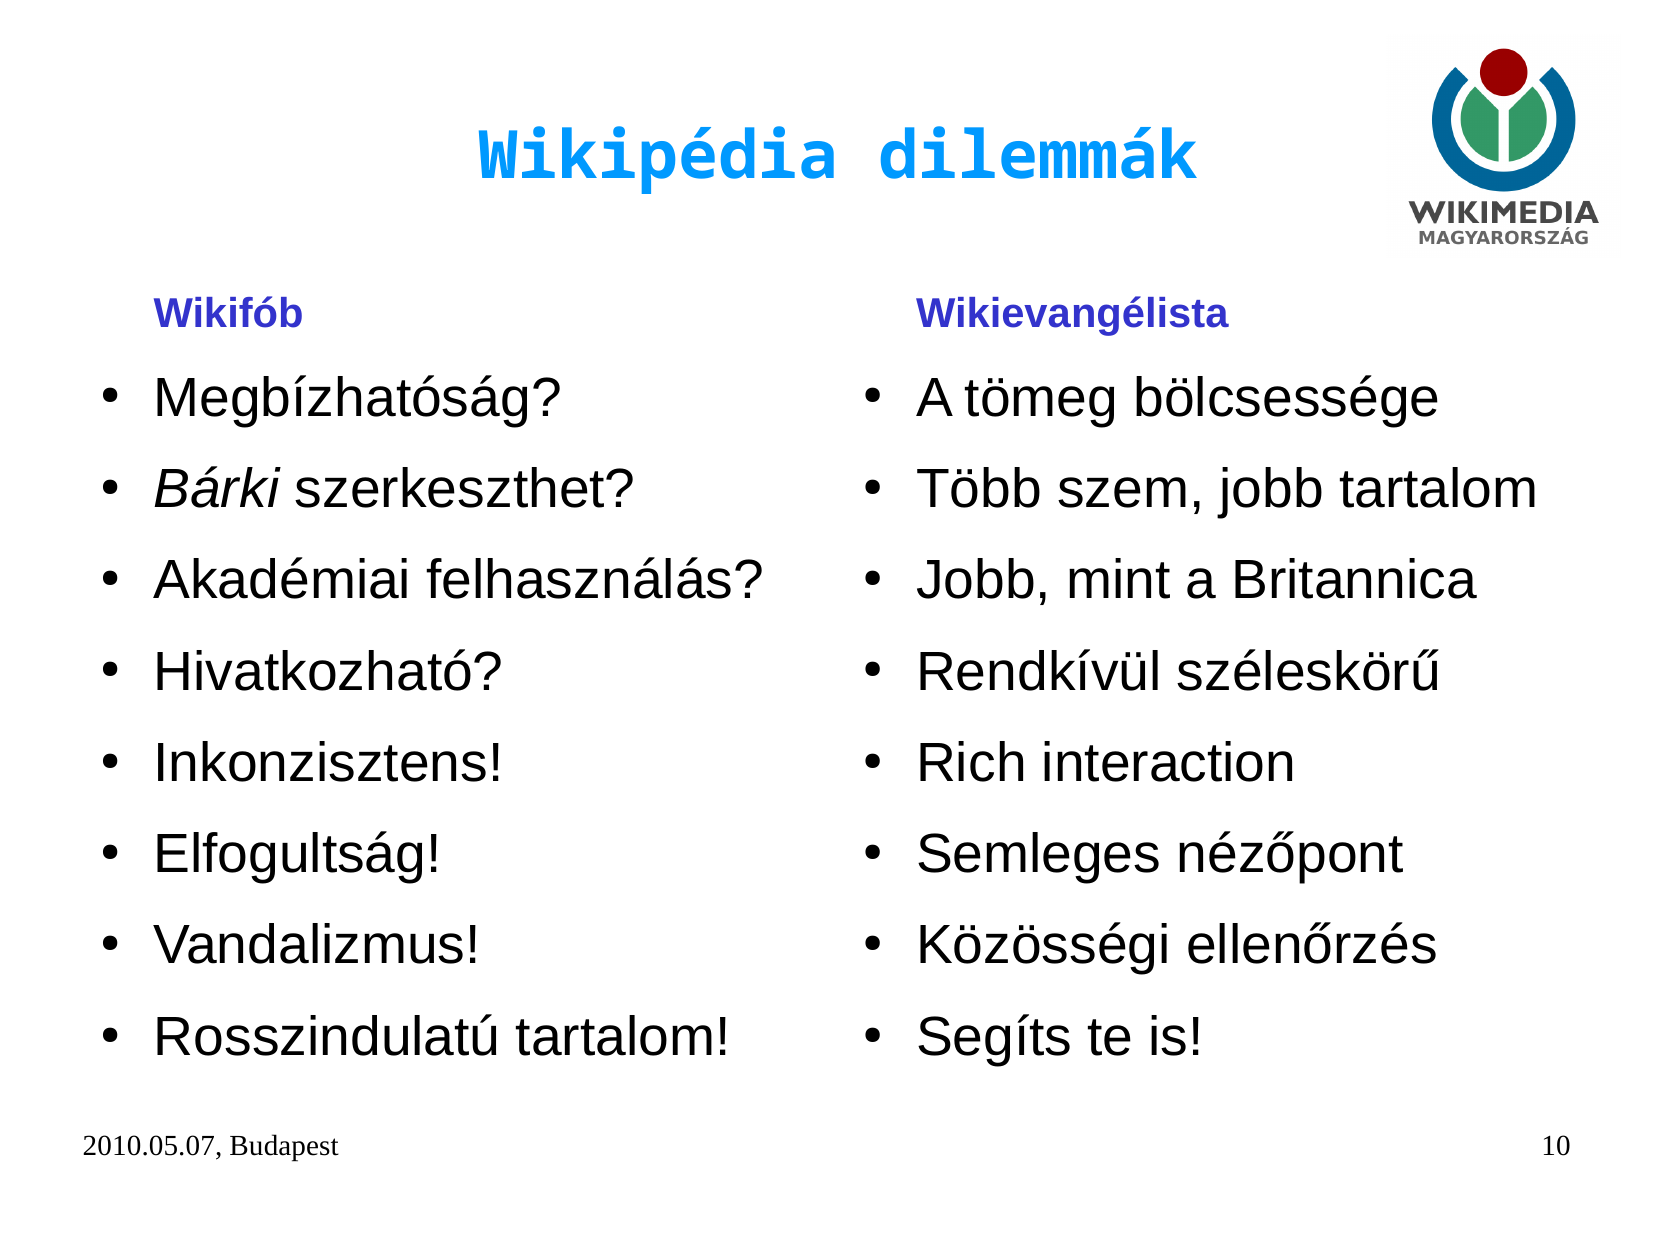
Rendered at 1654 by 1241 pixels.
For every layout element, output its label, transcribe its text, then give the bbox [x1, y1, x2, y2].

list Wikifób Megbízhatóság? Bárki szerkeszthet? Akadémiai felhasználás? Hivatkozható? Inkonzisztens! Elfogultság! Vandalizmus! Rosszindulatú tartalom! [82, 290, 809, 1109]
list Wikievangélista A tömeg bölcsessége Több szem, jobb tartalom Jobb, mint a Britannica Rendkívül széleskörű Rich interaction Semleges nézőpont Közösségi ellenőrzés Segíts te is! [845, 290, 1572, 1109]
title Wikipédia dilemmák [82, 41, 1571, 265]
picture [1386, 34, 1621, 258]
